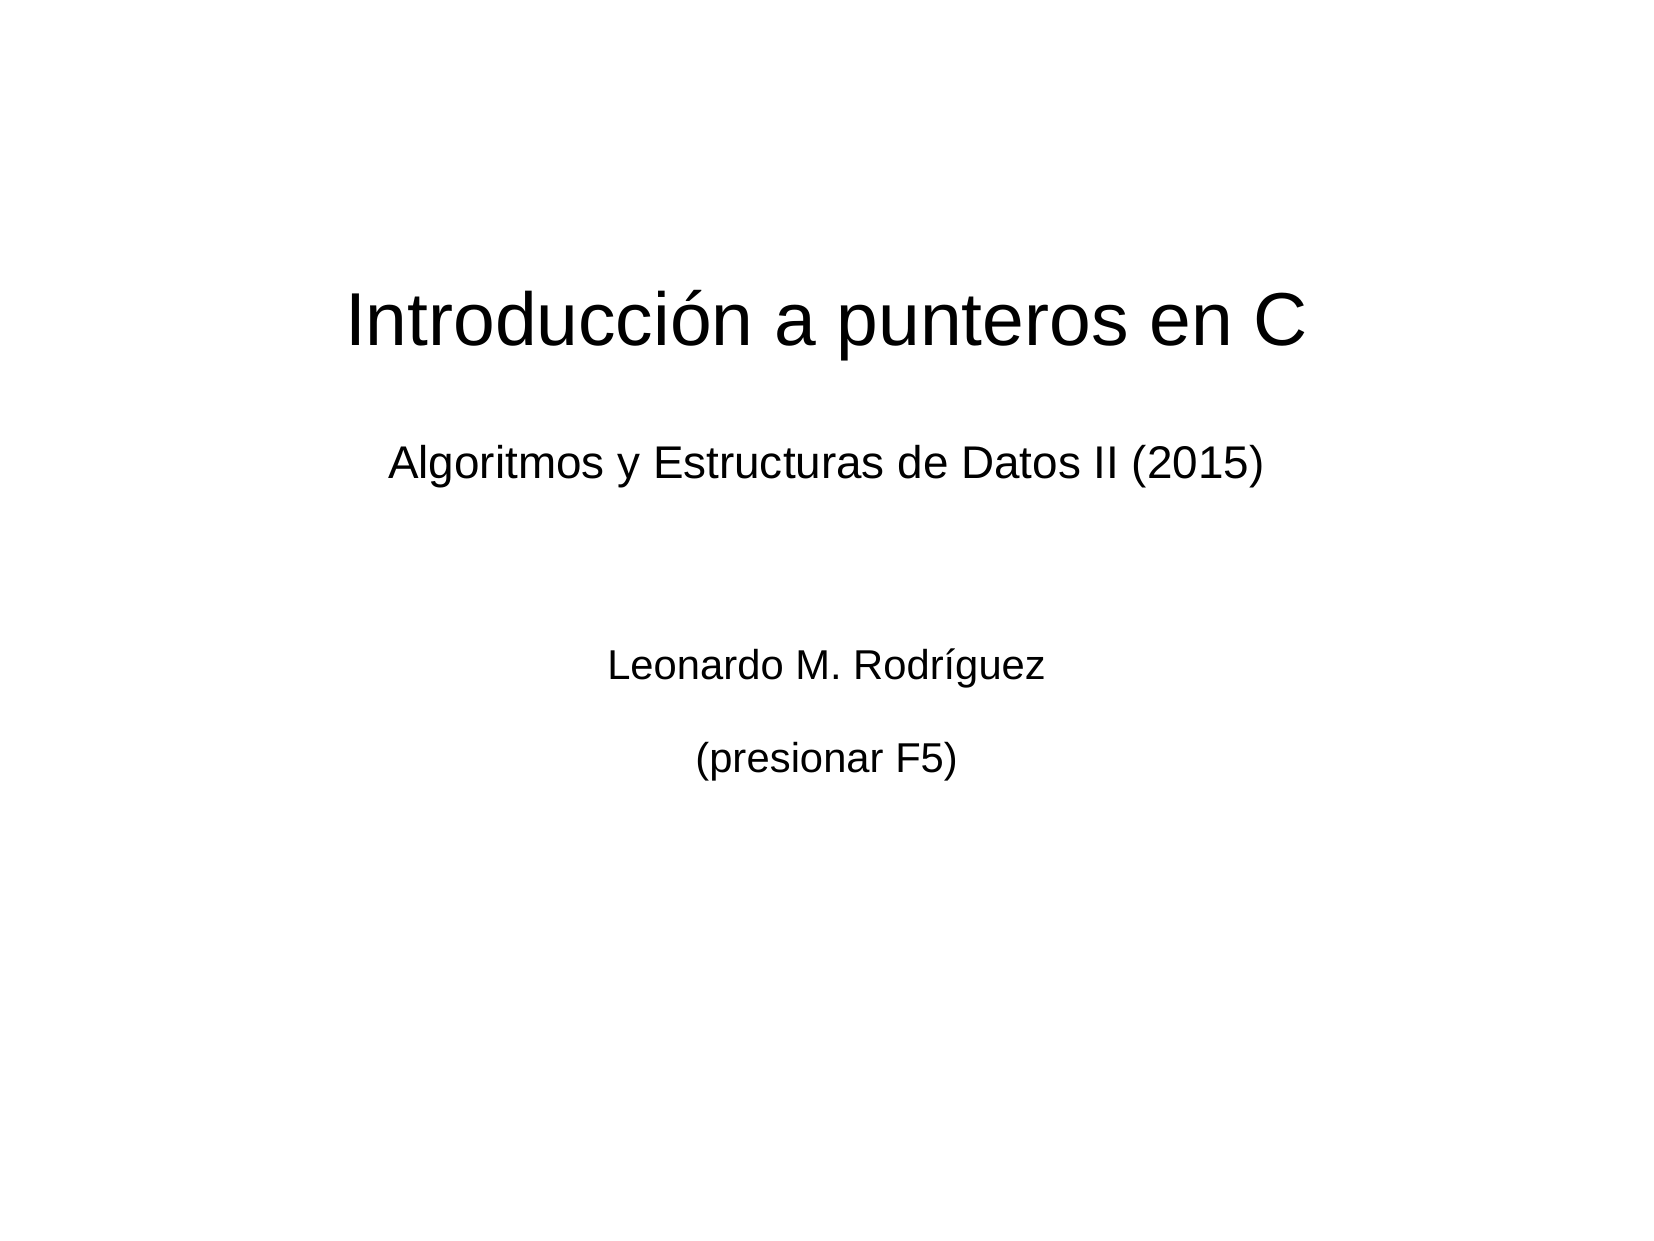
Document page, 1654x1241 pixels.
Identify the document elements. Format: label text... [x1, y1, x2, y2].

subtitle Introducción a punteros en C Algoritmos y Estructuras de Datos II (2015) Leonardo M. Rodríguez (presionar F5) [82, 49, 1571, 1010]
